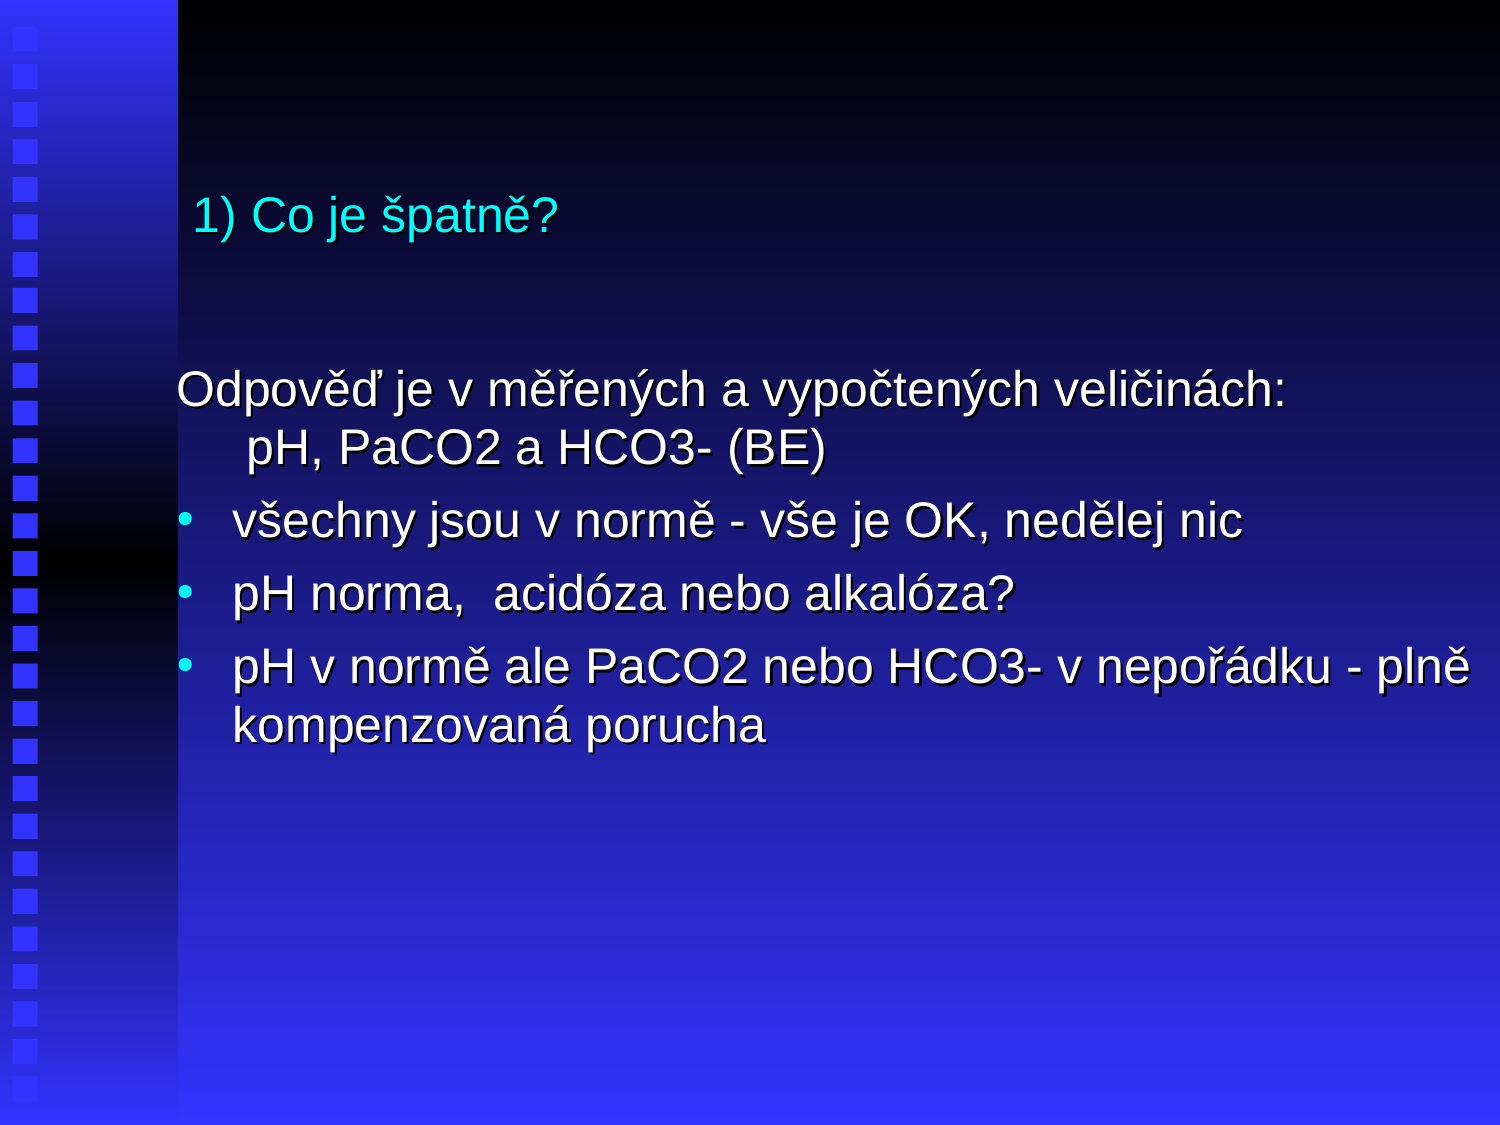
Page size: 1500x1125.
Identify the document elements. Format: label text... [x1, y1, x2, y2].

title 1) Co je špatně? [192, 110, 1500, 317]
list Odpověď je v měřených a vypočtených veličinách: pH, PaCO2 a HCO3- (BE) všechny jsou v normě - vše je OK, nedělej nic pH norma, acidóza nebo alkalóza? pH v normě ale PaCO2 nebo HCO3- v nepořádku - plně kompenzovaná porucha [176, 358, 1500, 1103]
